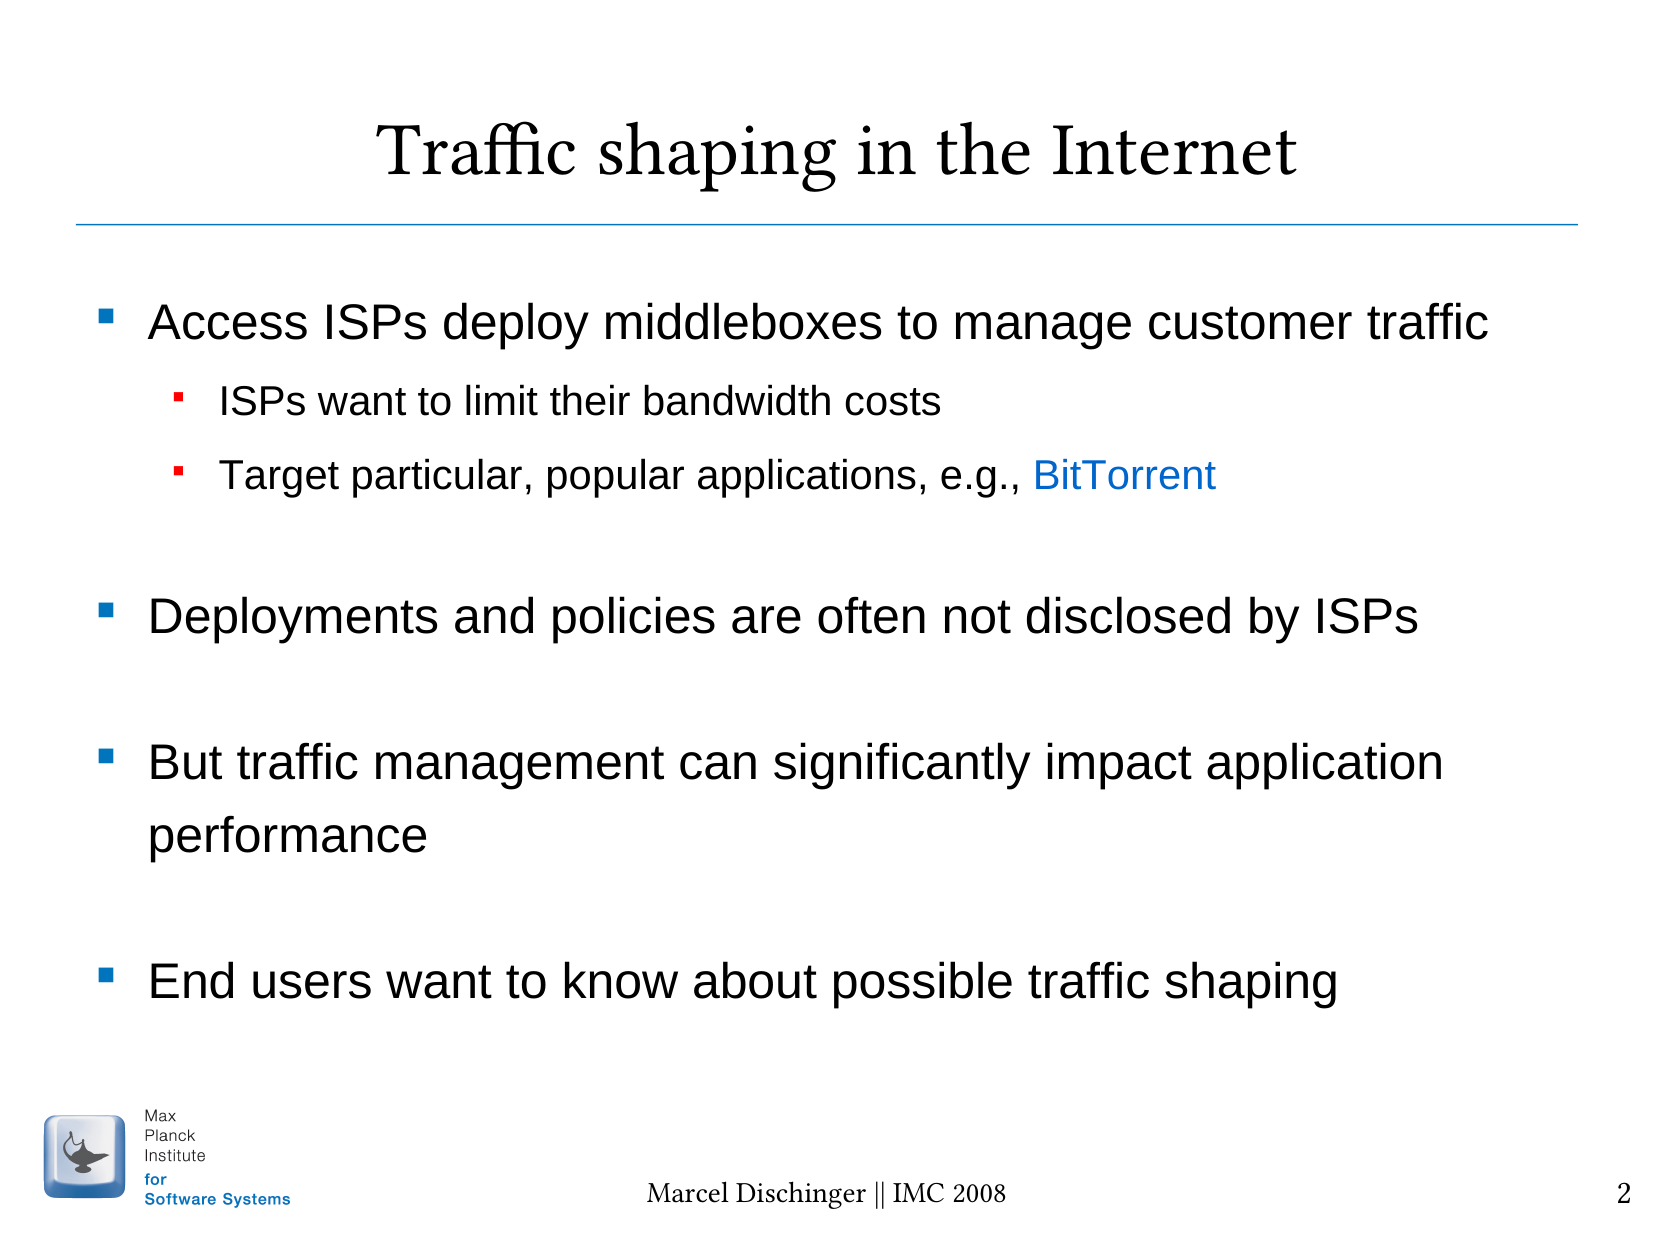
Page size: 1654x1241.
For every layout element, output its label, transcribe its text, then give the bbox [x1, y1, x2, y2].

list Access ISPs deploy middleboxes to manage customer traffic ISPs want to limit their bandwidth costs Target particular, popular applications, e.g., BitTorrent Deployments and policies are often not disclosed by ISPs But traffic management can significantly impact application performance End users want to know about possible traffic shaping [77, 277, 1579, 1195]
title Traffic shaping in the Internet [54, 44, 1621, 259]
